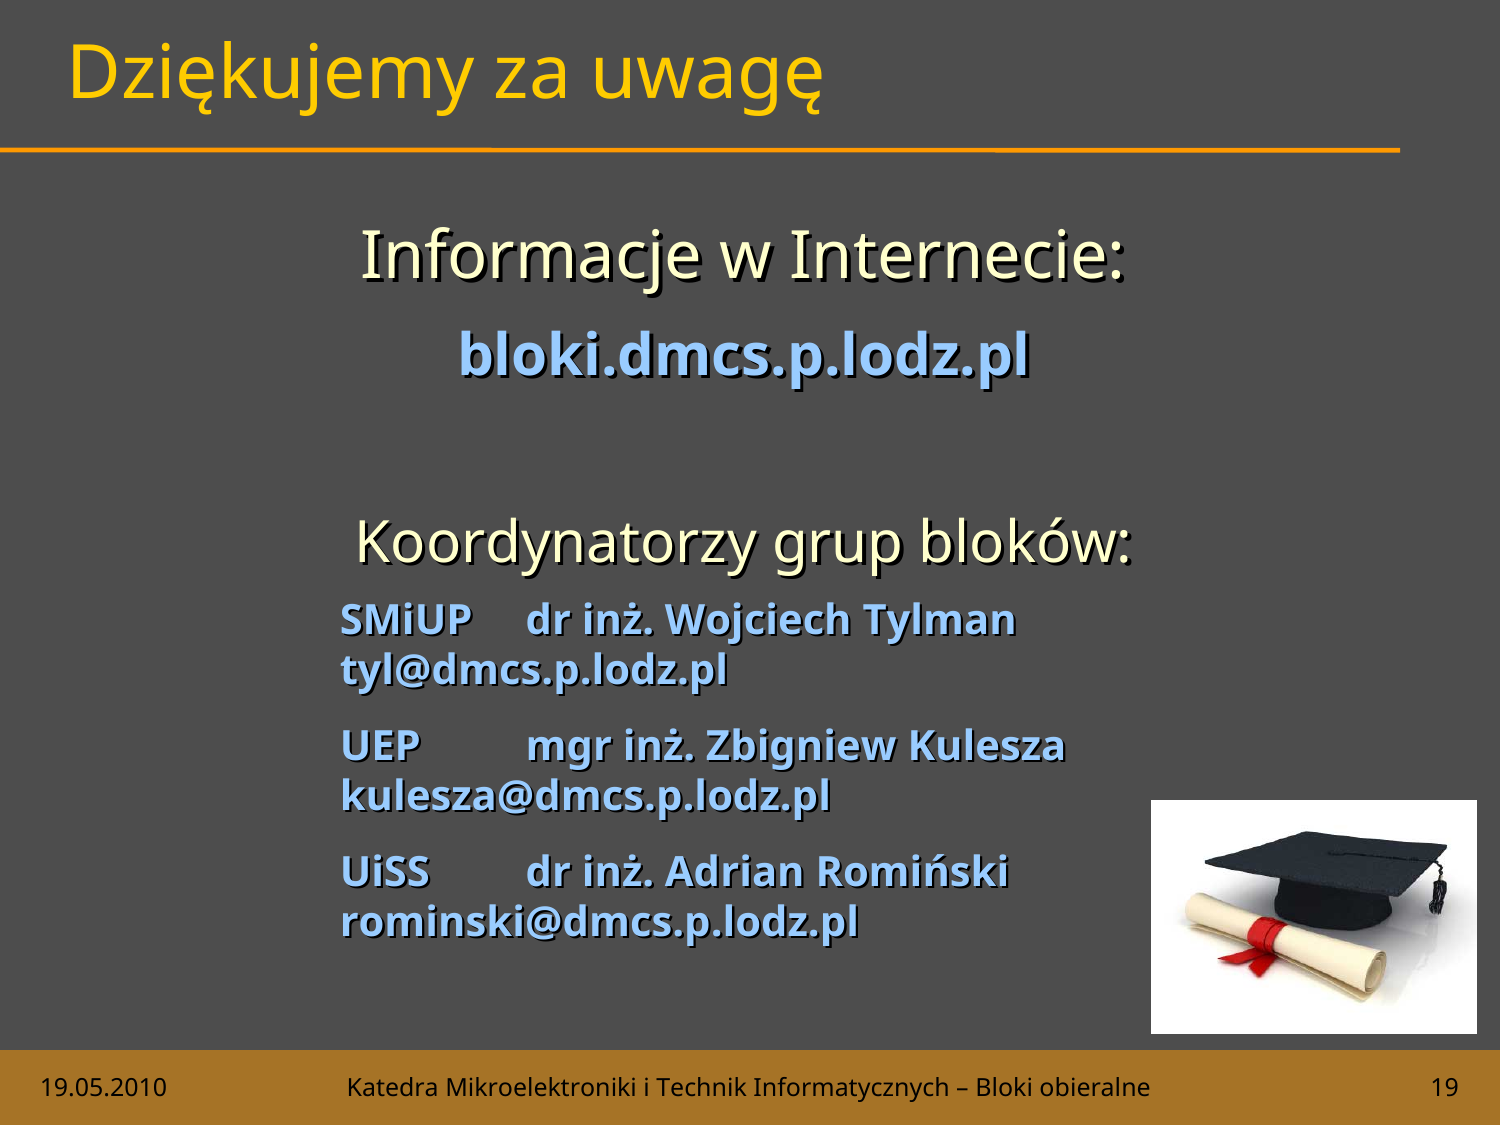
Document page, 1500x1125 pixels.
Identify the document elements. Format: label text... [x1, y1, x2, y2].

picture [1151, 800, 1477, 1034]
list Informacje w Internecie: bloki.dmcs.p.lodz.pl Koordynatorzy grup bloków: [24, 200, 1463, 626]
title Dziękujemy za uwagę [52, 12, 1469, 127]
text_box SMiUP dr inż. Wojciech Tylman tyl@dmcs.p.lodz.pl UEP mgr inż. Zbigniew Kulesza kulesza@dmcs.p.lodz.pl UiSS dr inż. Adrian Romiński rominski@dmcs.p.lodz.pl [324, 584, 1163, 953]
